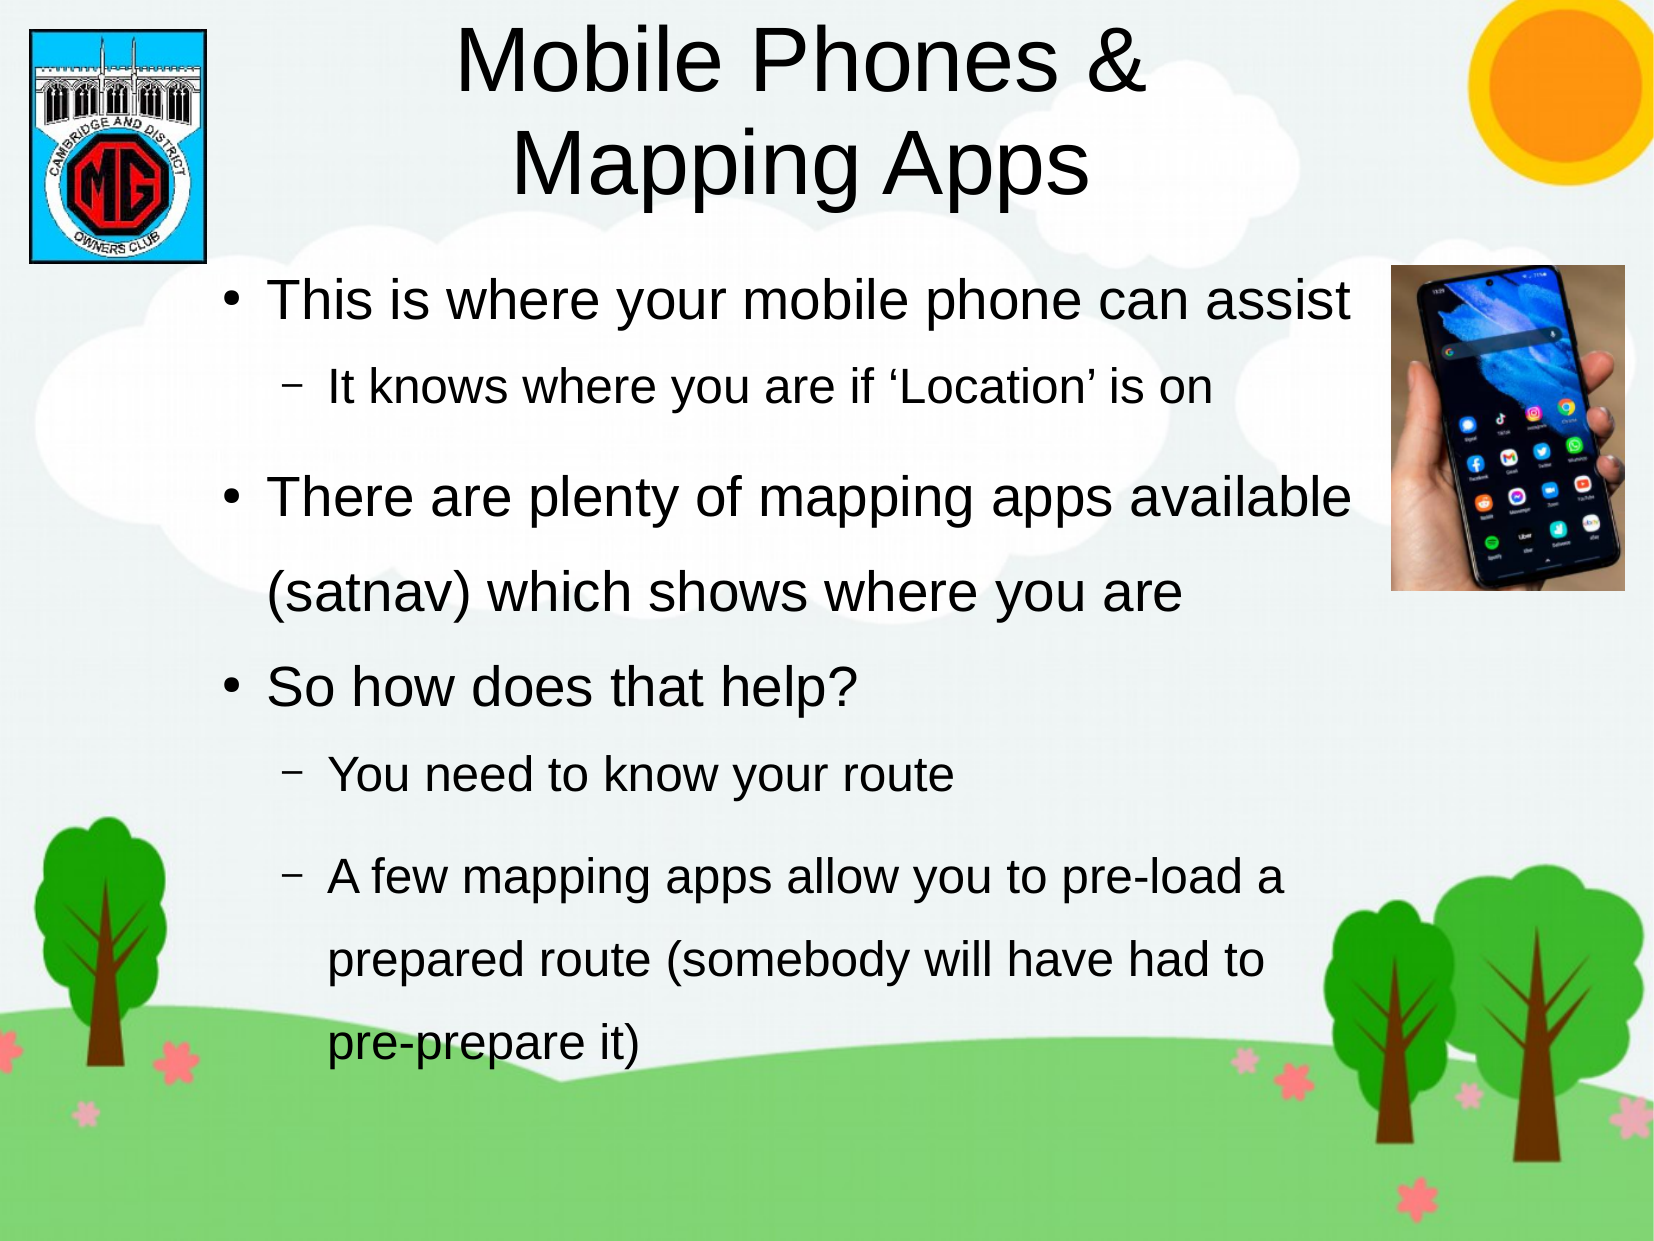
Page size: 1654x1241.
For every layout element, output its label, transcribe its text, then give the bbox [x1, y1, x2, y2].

picture [0, 0, 1654, 1241]
title Mobile Phones & Mapping Apps [245, 0, 1359, 223]
list This is where your mobile phone can assist It knows where you are if ‘Location’ is on There are plenty of mapping apps available (satnav) which shows where you are So how does that help? You need to know your route A few mapping apps allow you to pre-load a prepared route (somebody will have had to pre-prepare it) [206, 236, 1359, 1211]
